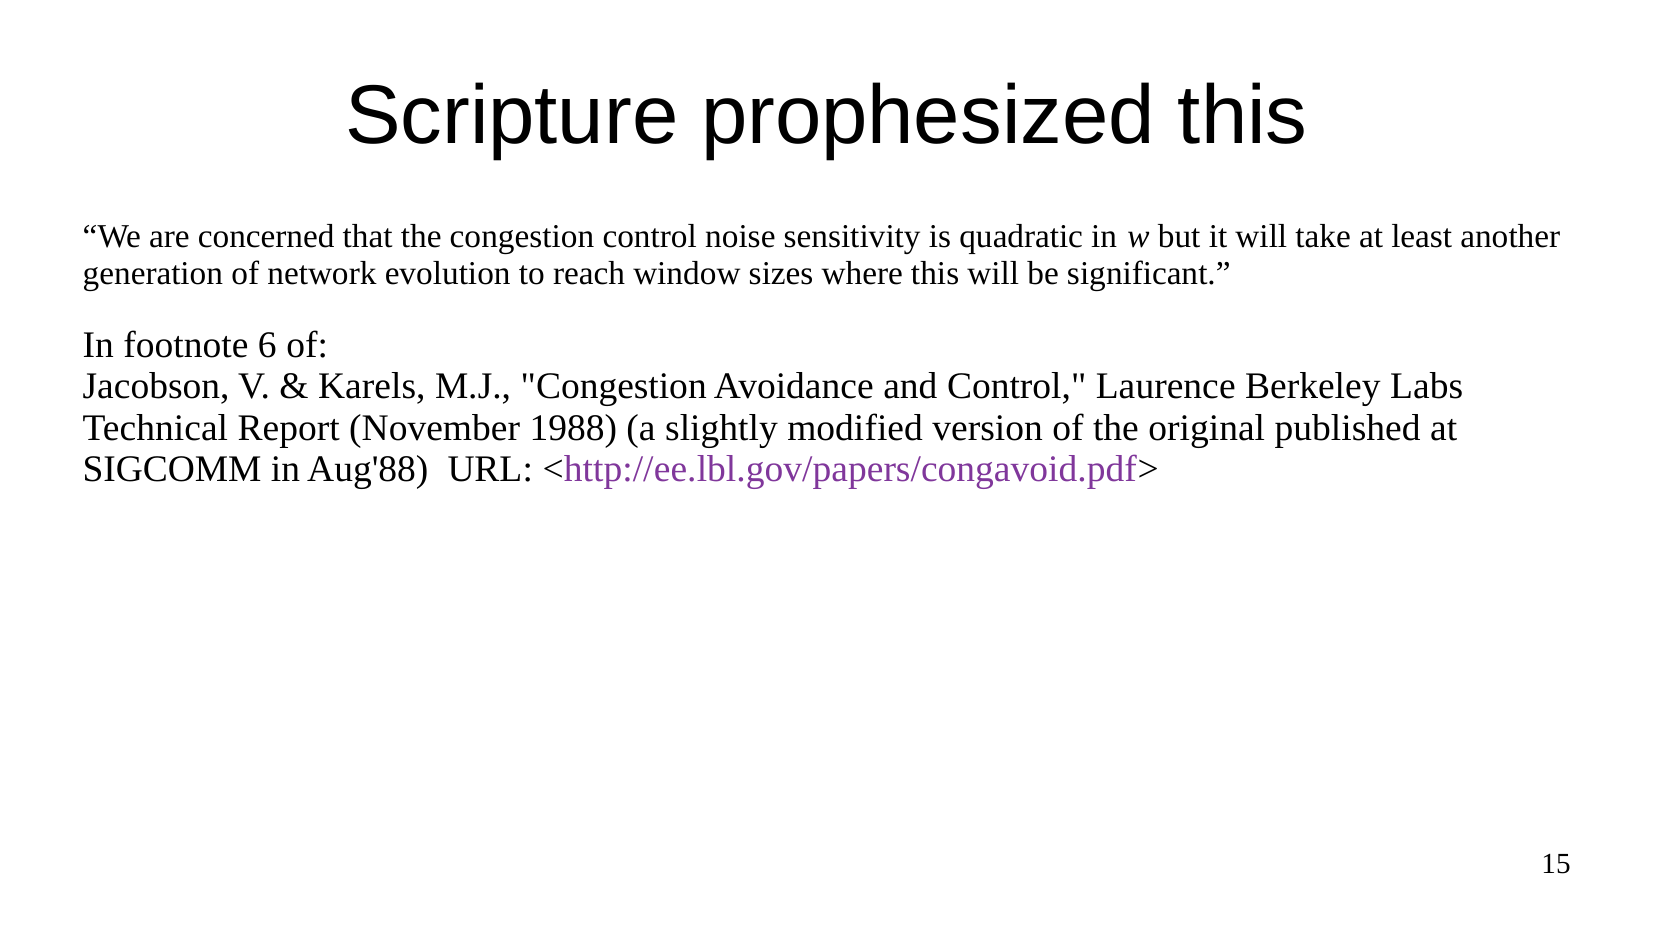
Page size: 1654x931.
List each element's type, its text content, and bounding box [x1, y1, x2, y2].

list “We are concerned that the congestion control noise sensitivity is quadratic in w but it will take at least another generation of network evolution to reach window sizes where this will be significant.” In footnote 6 of: Jacobson, V. & Karels, M.J., "Congestion Avoidance and Control," Laurence Berkeley Labs Technical Report (November 1988) (a slightly modified version of the original published at SIGCOMM in Aug'88) URL: <http://ee.lbl.gov/papers/congavoid.pdf> [82, 217, 1571, 758]
title Scripture prophesized this [82, 37, 1571, 193]
